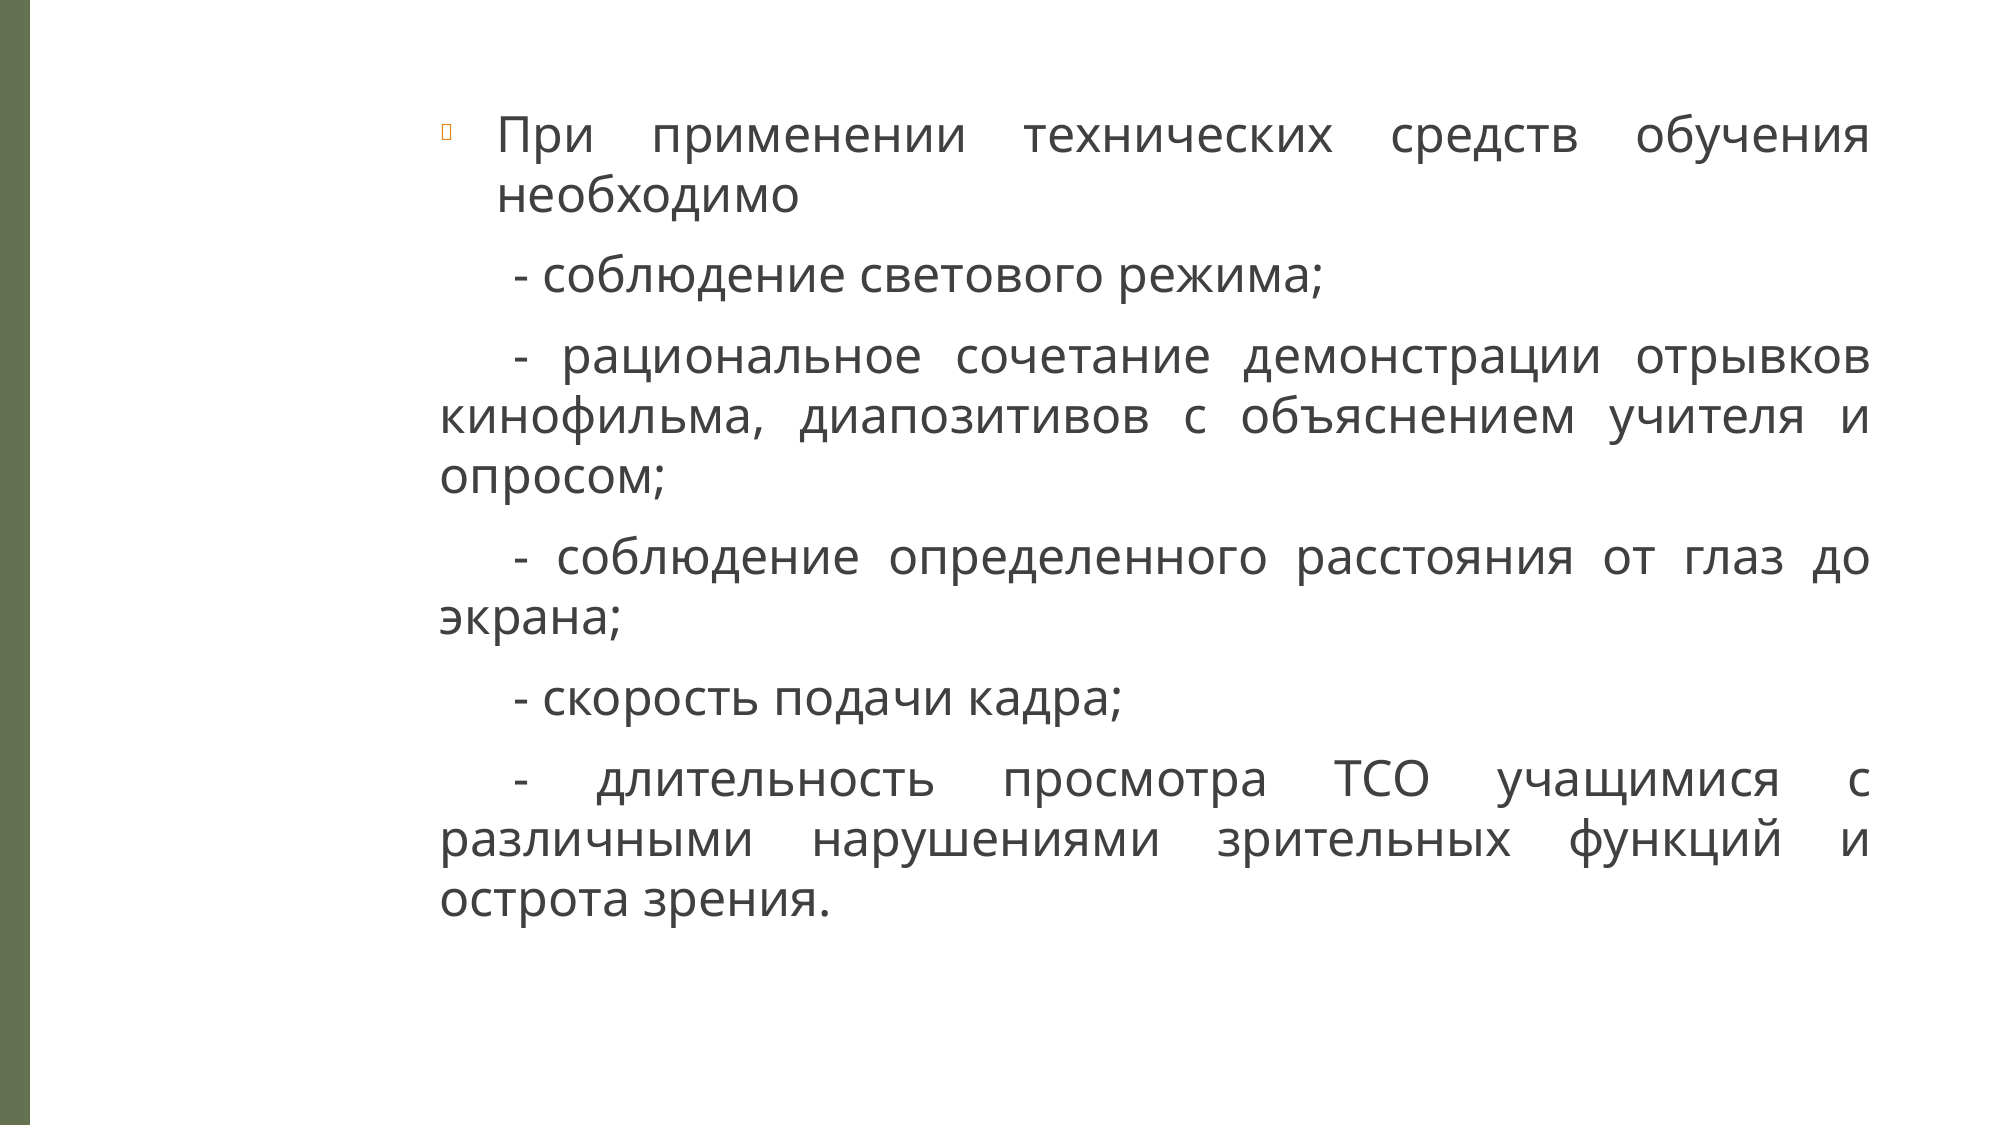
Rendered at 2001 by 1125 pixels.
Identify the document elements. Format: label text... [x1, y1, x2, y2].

list При применении технических средств обучения необходимо - соблюдение светового режима; - рациональное сочетание демонстрации отрывков кинофильма, диапозитивов с объяснением учителя и опросом; - соблюдение определенного расстояния от глаз до экрана; - скорость подачи кадра; - длительность просмотра ТСО учащимися с различными нарушениями зрительных функций и острота зрения. [424, 86, 1888, 1021]
